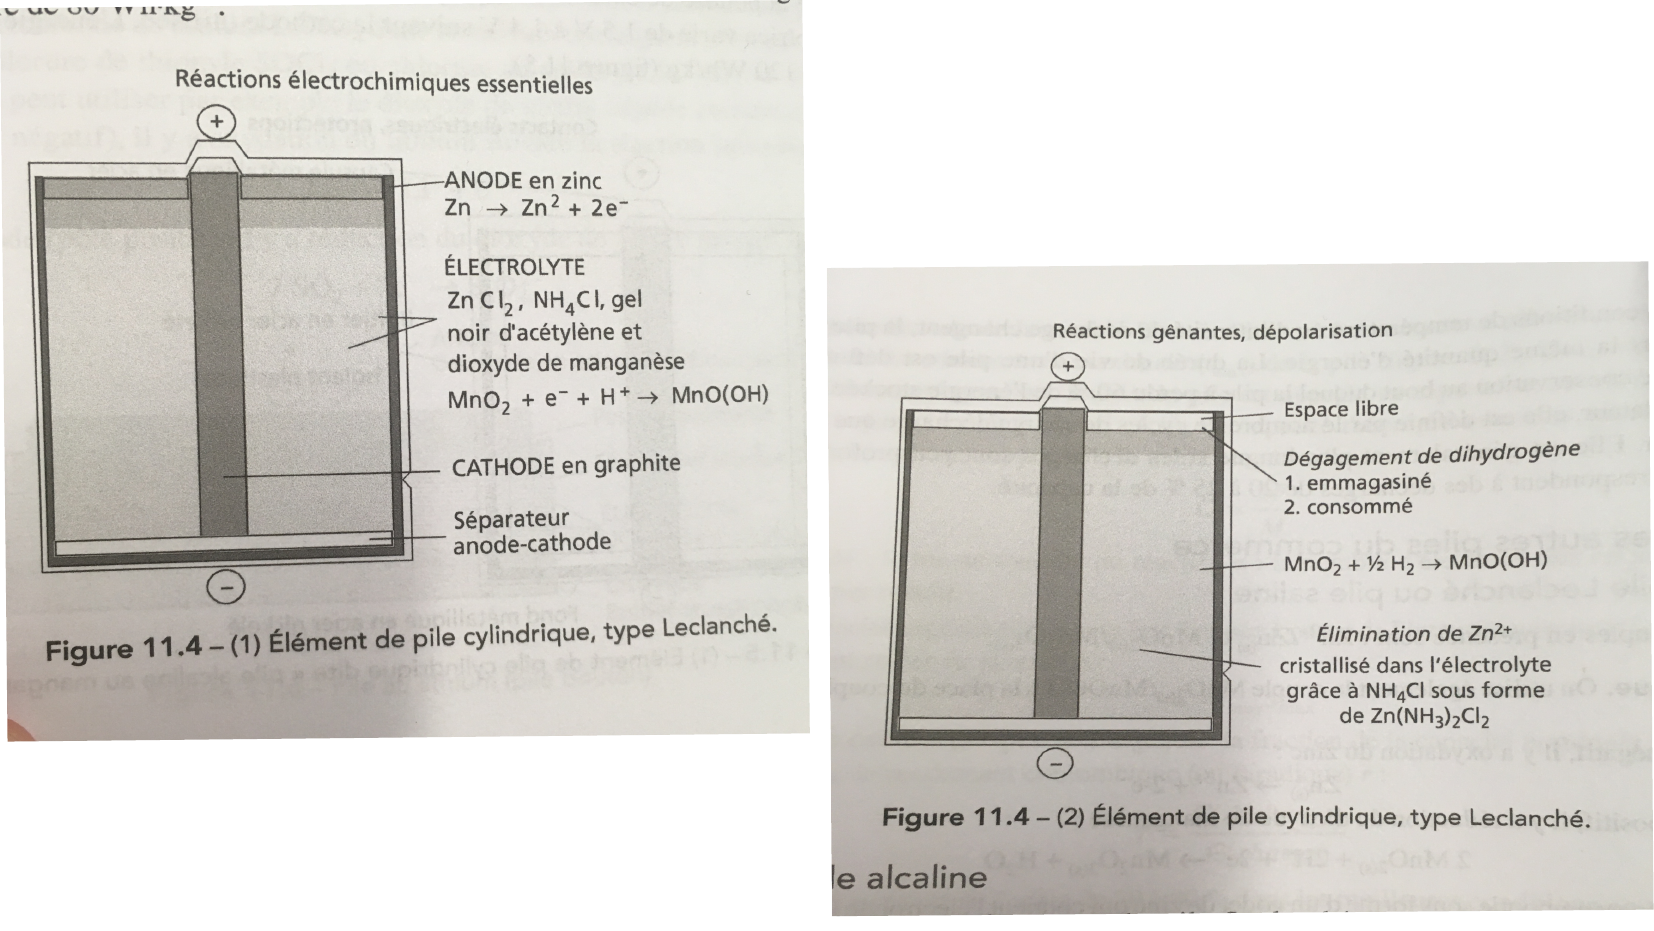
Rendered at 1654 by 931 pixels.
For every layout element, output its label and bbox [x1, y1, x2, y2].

picture [0, 0, 810, 742]
picture [826, 261, 1654, 917]
